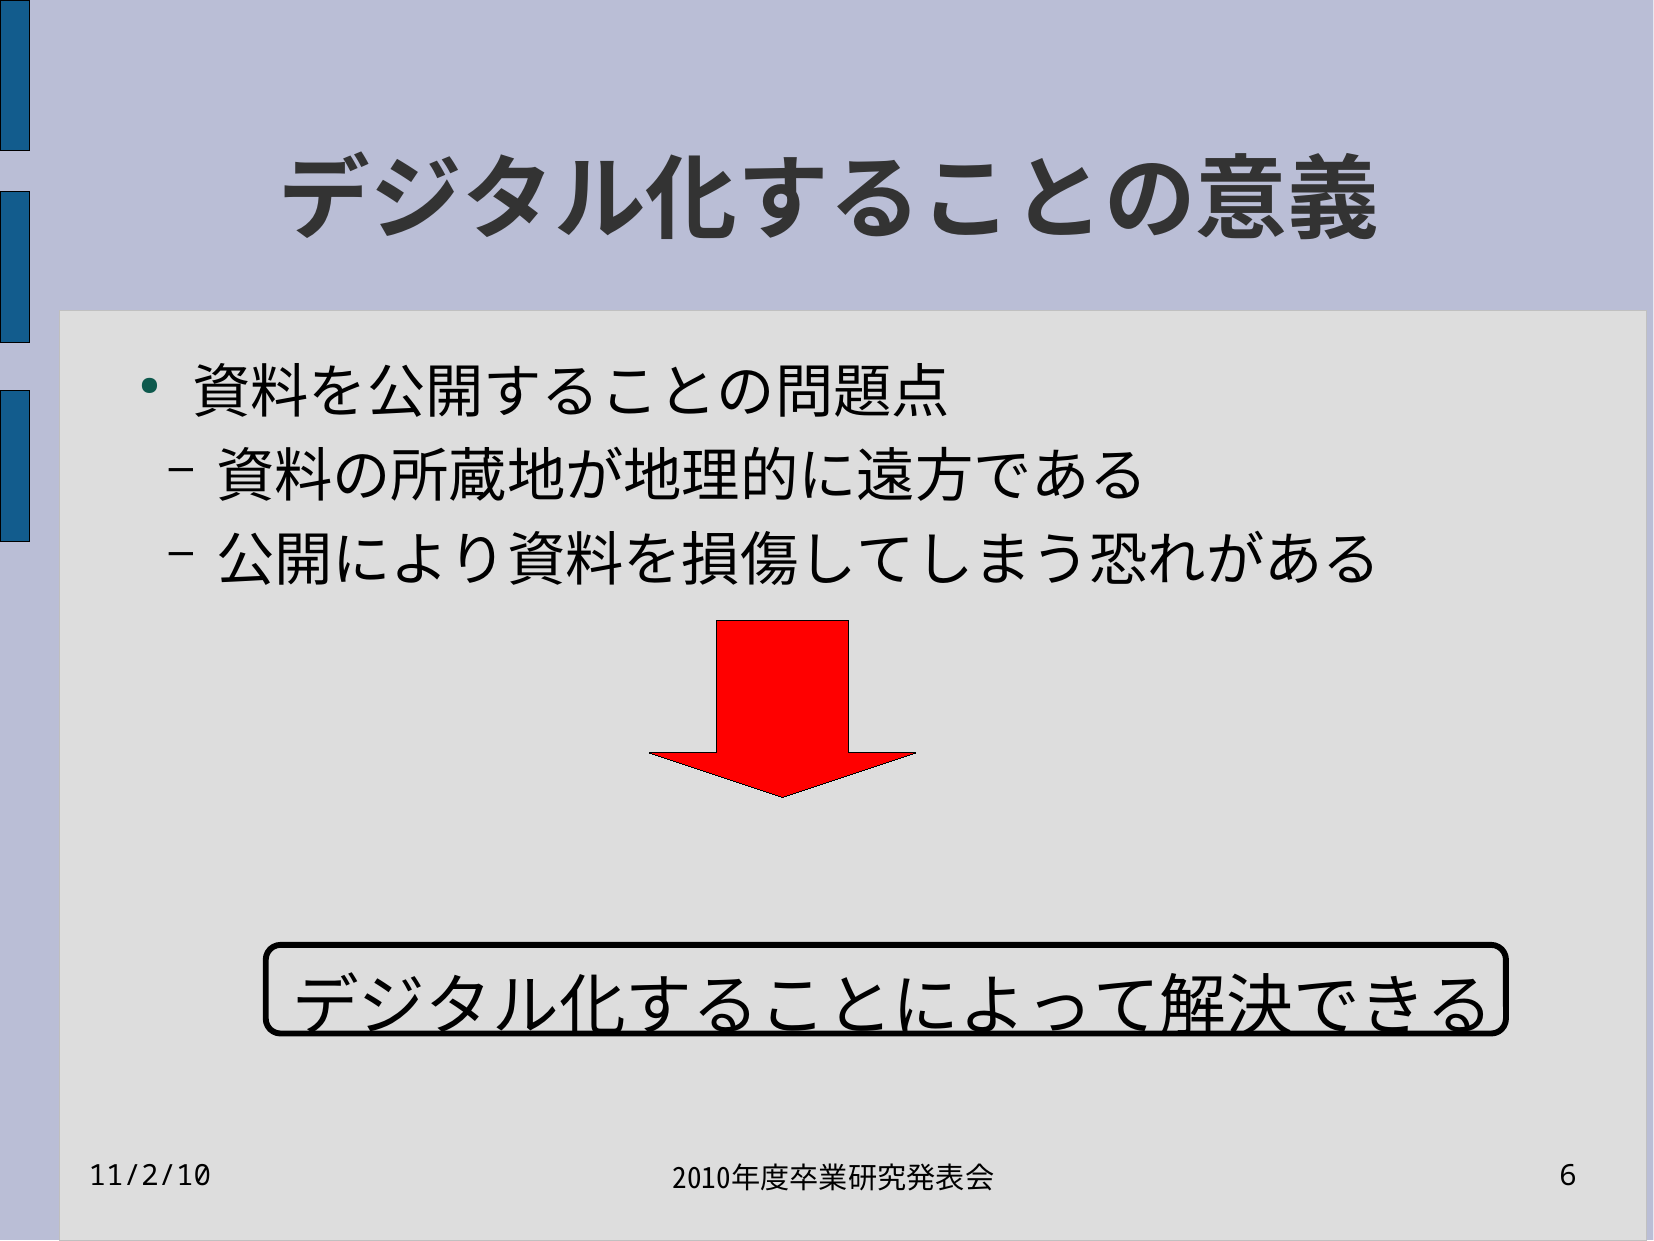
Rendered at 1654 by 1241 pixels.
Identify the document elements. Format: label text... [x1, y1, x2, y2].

text_box [649, 620, 916, 798]
list 資料を公開することの問題点 資料の所蔵地が地理的に遠方である 公開により資料を損傷してしまう恐れがある [121, 344, 1595, 1127]
text_box デジタル化することによって解決できる [206, 944, 1508, 1027]
title デジタル化することの意義 [123, 88, 1536, 296]
